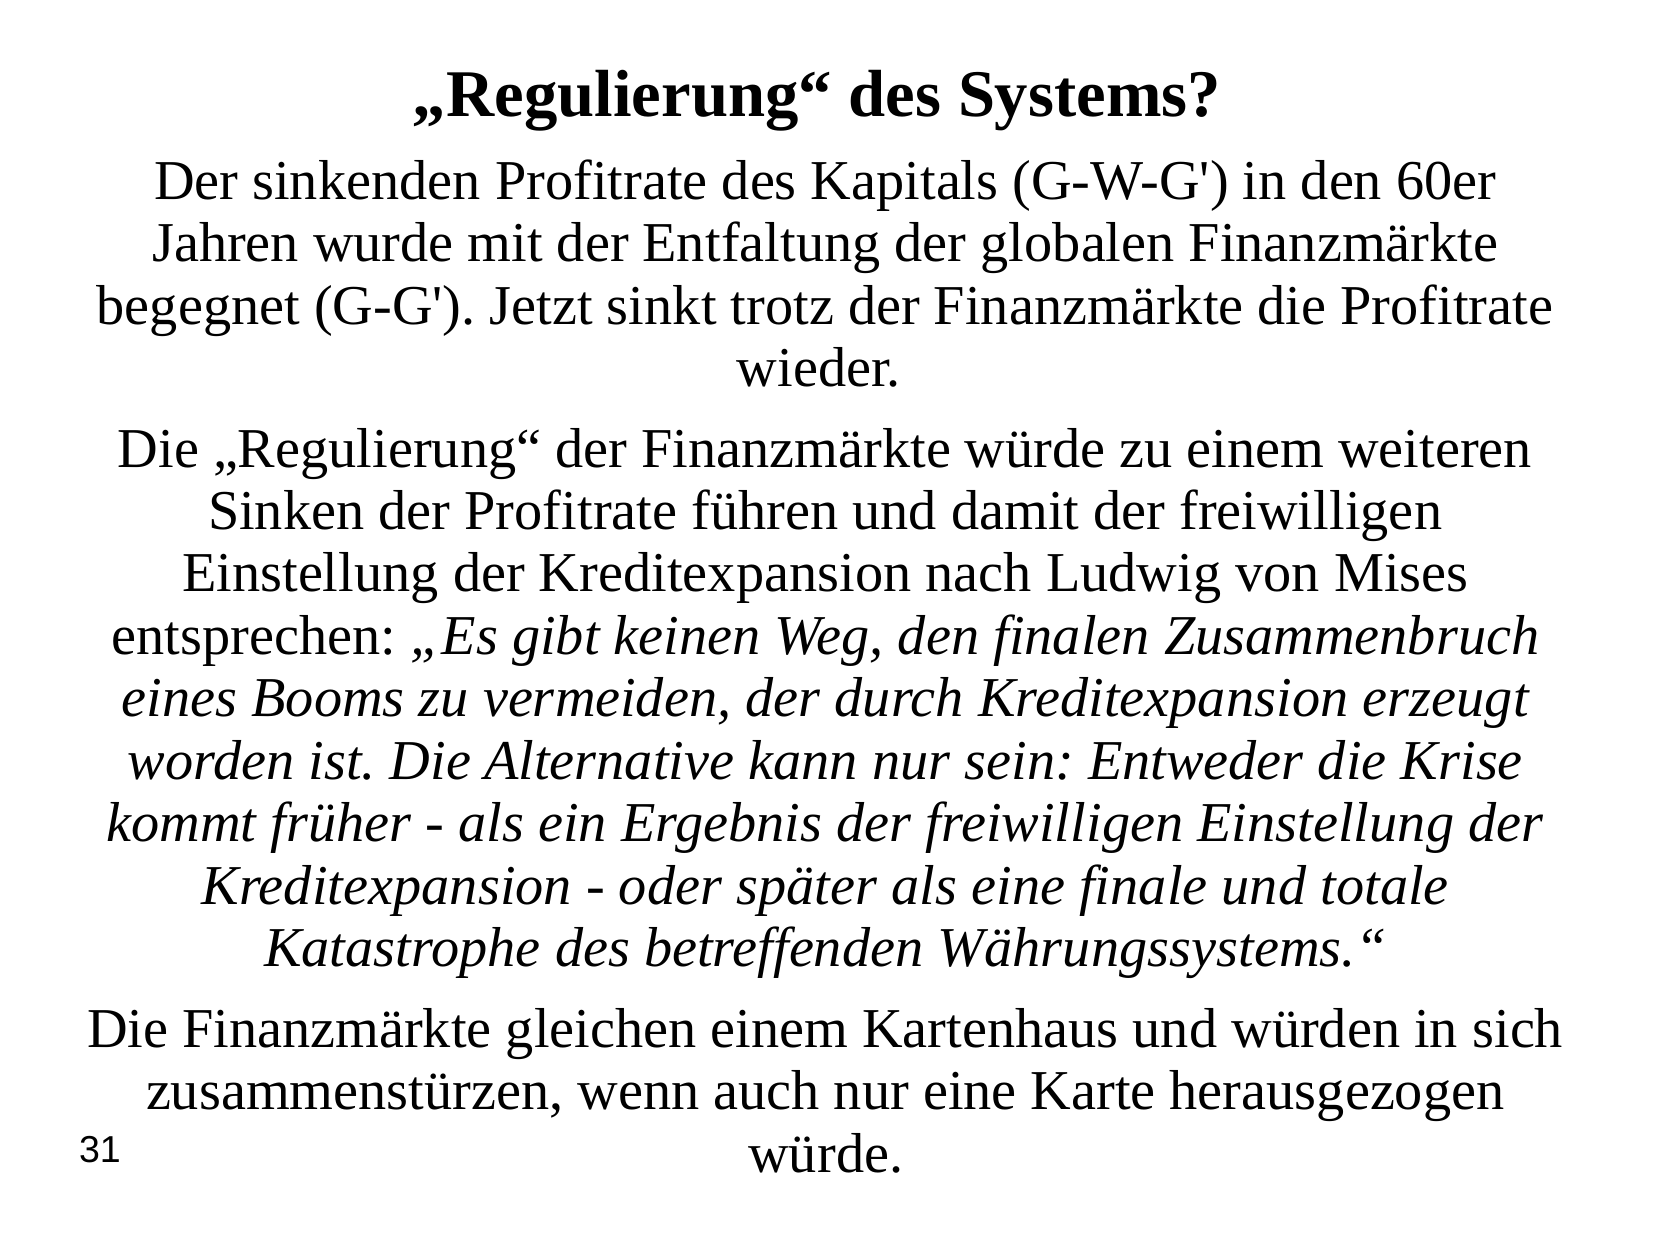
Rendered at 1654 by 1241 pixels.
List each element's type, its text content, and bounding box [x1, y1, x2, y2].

text_box <Nummer> [64, 1120, 282, 1191]
text_box „Regulierung“ des Systems? Der sinkenden Profitrate des Kapitals (G-W-G') in den 60er Jahren wurde mit der Entfaltung der globalen Finanzmärkte begegnet (G-G'). Jetzt sinkt trotz der Finanzmärkte die Profitrate wieder. Die „Regulierung“ der Finanzmärkte würde zu einem weiteren Sinken der Profitrate führen und damit der freiwilligen Einstellung der Kreditexpansion nach Ludwig von Mises entsprechen: „Es gibt keinen Weg, den finalen Zusammenbruch eines Booms zu vermeiden, der durch Kreditexpansion erzeugt worden ist. Die Alternative kann nur sein: Entweder die Krise kommt früher - als ein Ergebnis der freiwilligen Einstellung der Kreditexpansion - oder später als eine finale und totale Katastrophe des betreffenden Währungssystems.“ Die Finanzmärkte gleichen einem Kartenhaus und würden in sich zusammenstürzen, wenn auch nur eine Karte herausgezogen würde. [72, 49, 1582, 1192]
